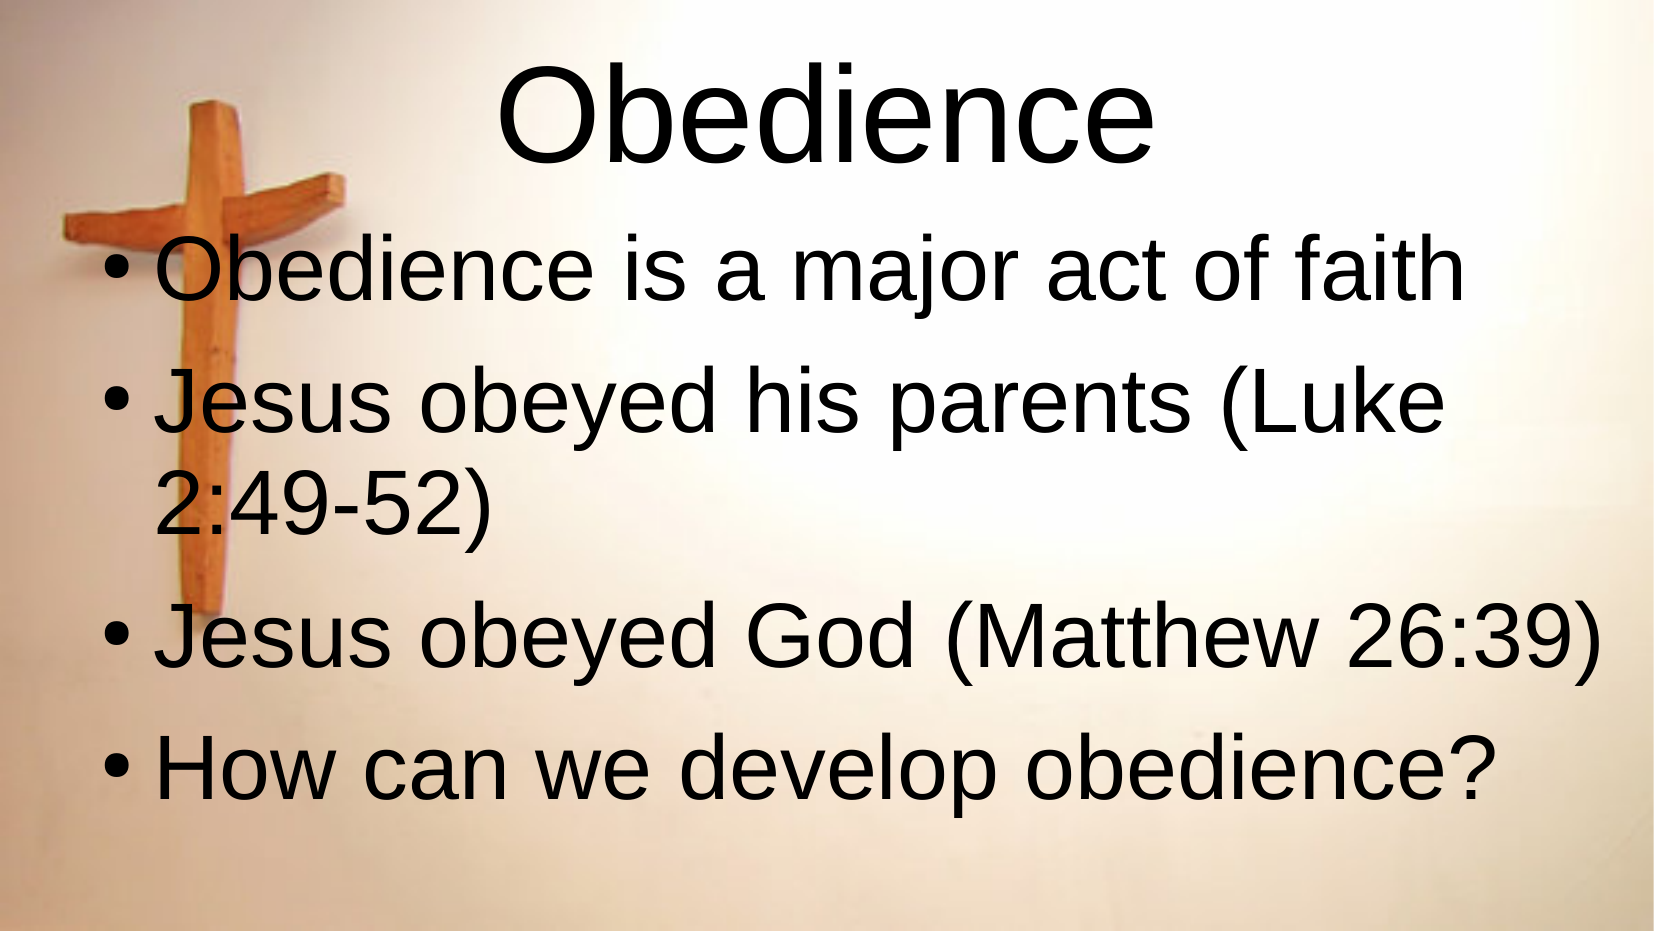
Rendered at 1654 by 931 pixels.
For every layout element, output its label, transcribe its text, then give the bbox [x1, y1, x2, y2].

picture [0, 0, 1654, 931]
title Obedience [82, 37, 1571, 193]
list Obedience is a major act of faith Jesus obeyed his parents (Luke 2:49-52) Jesus obeyed God (Matthew 26:39) How can we develop obedience? [82, 217, 1613, 863]
